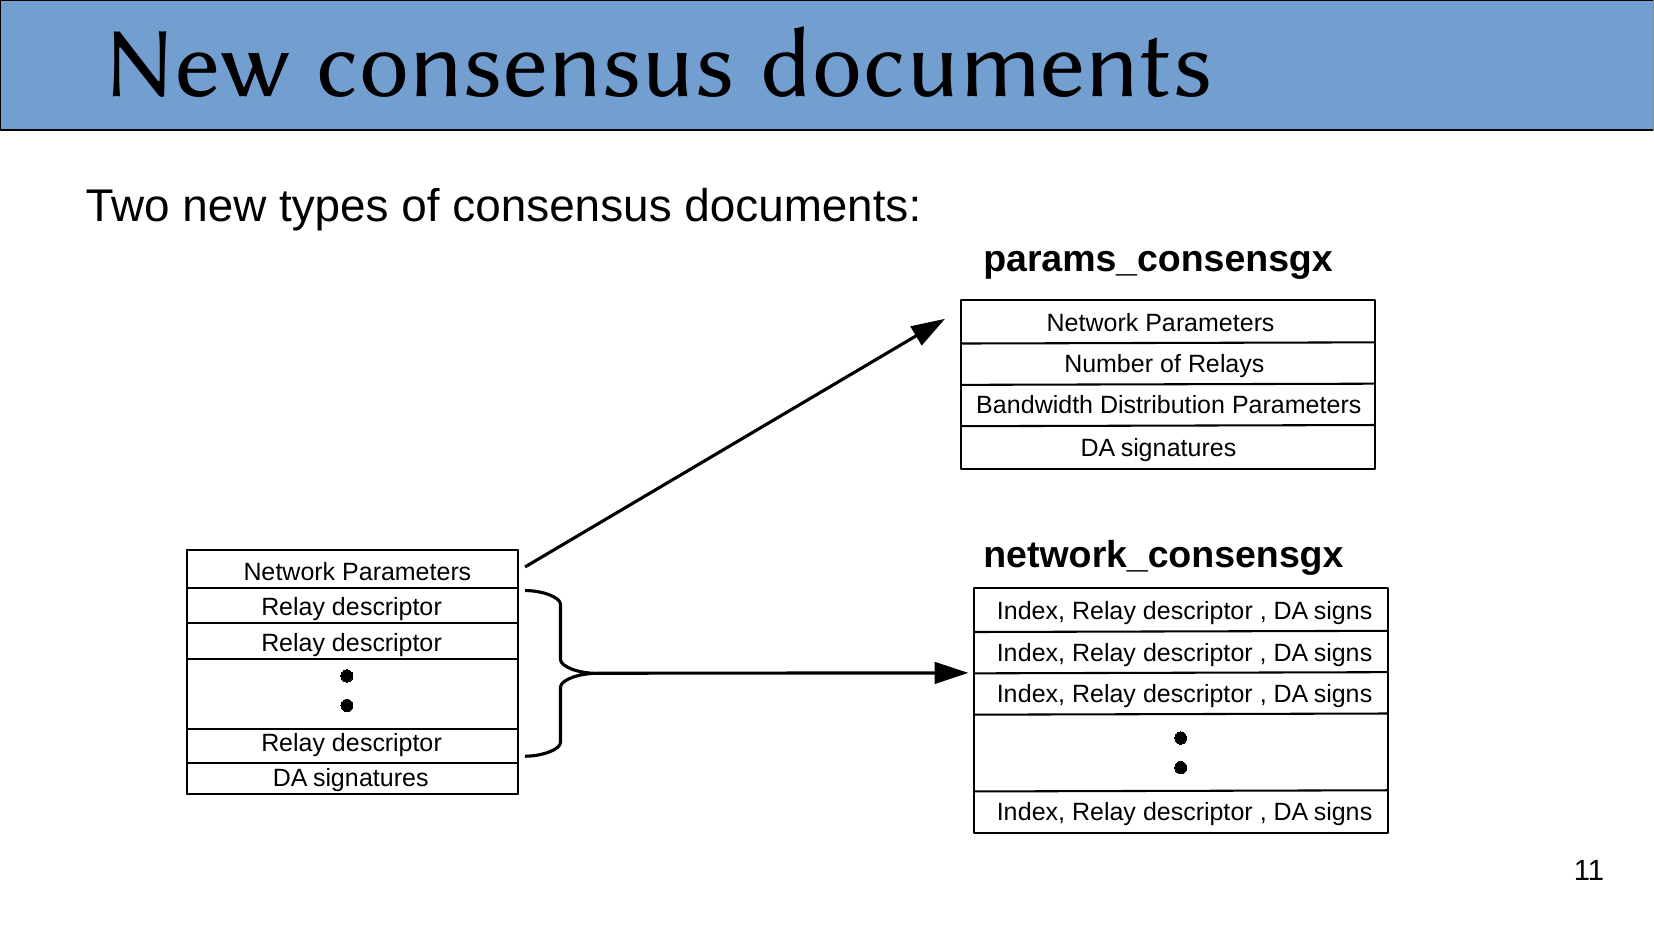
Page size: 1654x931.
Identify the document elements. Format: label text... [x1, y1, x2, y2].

text_box Index, Relay descriptor , DA signs [968, 672, 1400, 720]
text_box Relay descriptor [246, 621, 542, 664]
text_box Index, Relay descriptor , DA signs [968, 637, 1400, 672]
text_box [187, 589, 246, 622]
text_box Index, Relay descriptor , DA signs [968, 790, 1400, 838]
text_box DA signatures [258, 756, 554, 800]
text_box Relay descriptor [246, 721, 542, 765]
text_box 11 [1559, 846, 1642, 928]
text_box [188, 764, 258, 793]
text_box Relay descriptor [246, 585, 542, 621]
text_box Two new types of consensus documents: [70, 172, 957, 272]
text_box [187, 624, 246, 658]
text_box [187, 660, 519, 728]
text_box [973, 720, 1388, 790]
text_box Number of Relays [1049, 342, 1381, 383]
text_box [187, 730, 246, 762]
text_box params_consensgx [968, 230, 1441, 288]
text_box Network Parameters [228, 550, 524, 593]
text_box [960, 299, 1375, 469]
text_box Bandwidth Distribution Parameters [961, 383, 1399, 483]
text_box [0, 0, 88, 130]
text_box Index, Relay descriptor , DA signs [968, 589, 1400, 637]
text_box New consensus documents [88, 0, 1654, 131]
text_box DA signatures [1065, 426, 1252, 470]
text_box network_consensgx [968, 525, 1441, 583]
text_box [188, 551, 228, 587]
text_box Network Parameters [1031, 301, 1299, 349]
